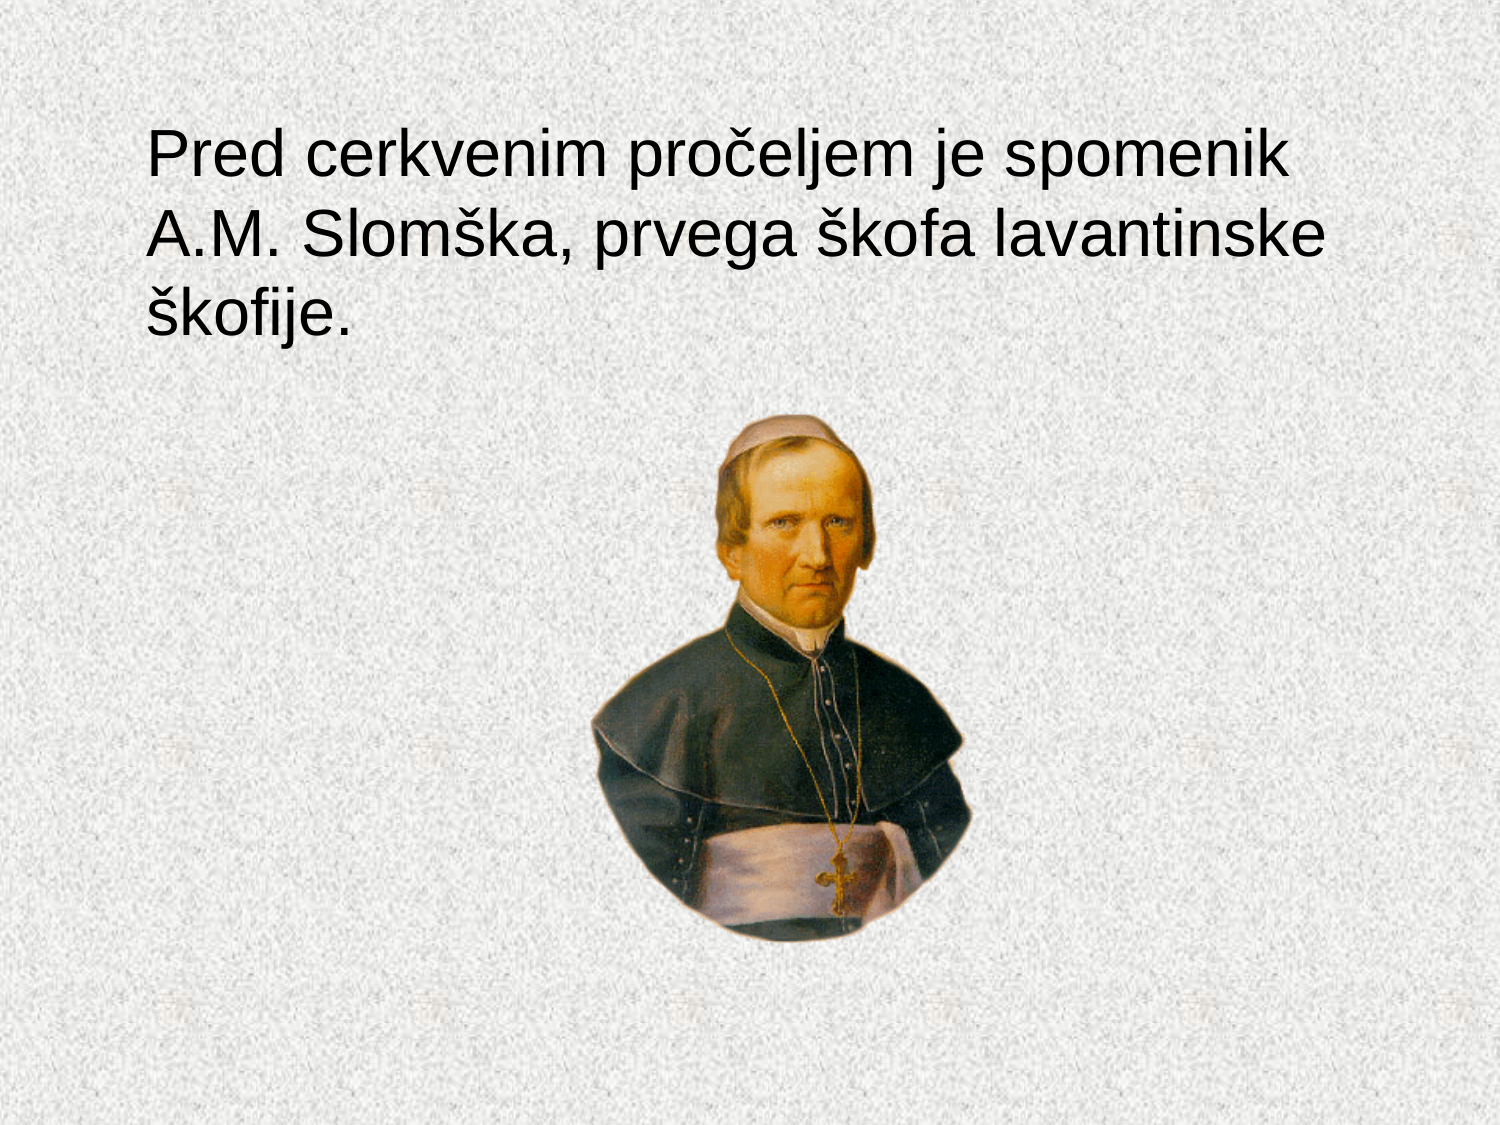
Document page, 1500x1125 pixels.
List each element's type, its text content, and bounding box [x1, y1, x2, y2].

list Pred cerkvenim pročeljem je spomenik A.M. Slomška, prvega škofa lavantinske škofije. [75, 101, 1425, 1005]
picture [0, 0, 1500, 1125]
